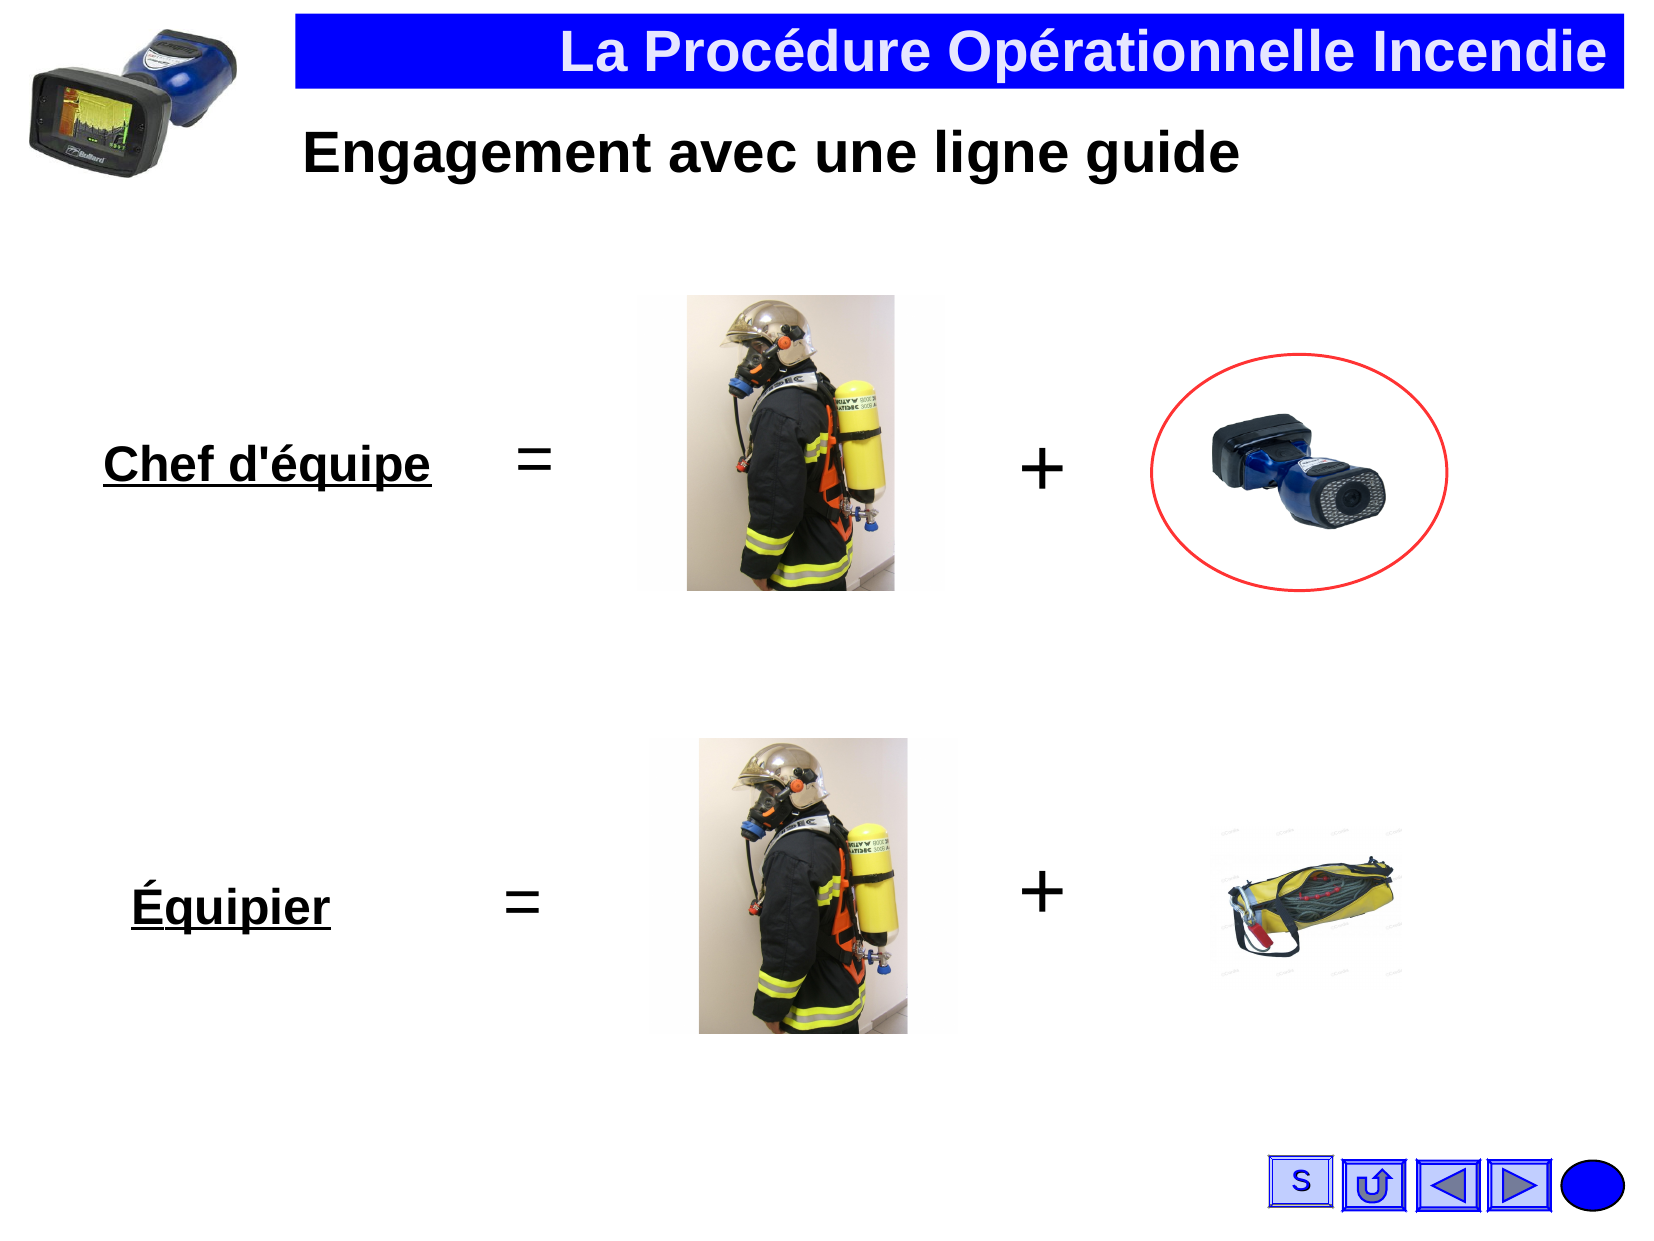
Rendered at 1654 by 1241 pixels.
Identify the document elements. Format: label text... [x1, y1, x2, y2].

text_box Équipier = [88, 856, 591, 985]
picture [29, 29, 237, 178]
picture [1210, 826, 1402, 990]
text_box [1561, 1160, 1625, 1211]
text_box La Procédure Opérationnelle Incendie [295, 13, 1625, 89]
text_box Engagement avec une ligne guide [287, 112, 1258, 193]
text_box Chef d'équipe = [88, 413, 621, 503]
picture [637, 295, 945, 591]
text_box + [1003, 413, 1093, 522]
picture [1210, 411, 1387, 530]
text_box + [1003, 837, 1093, 945]
picture [649, 738, 958, 1034]
